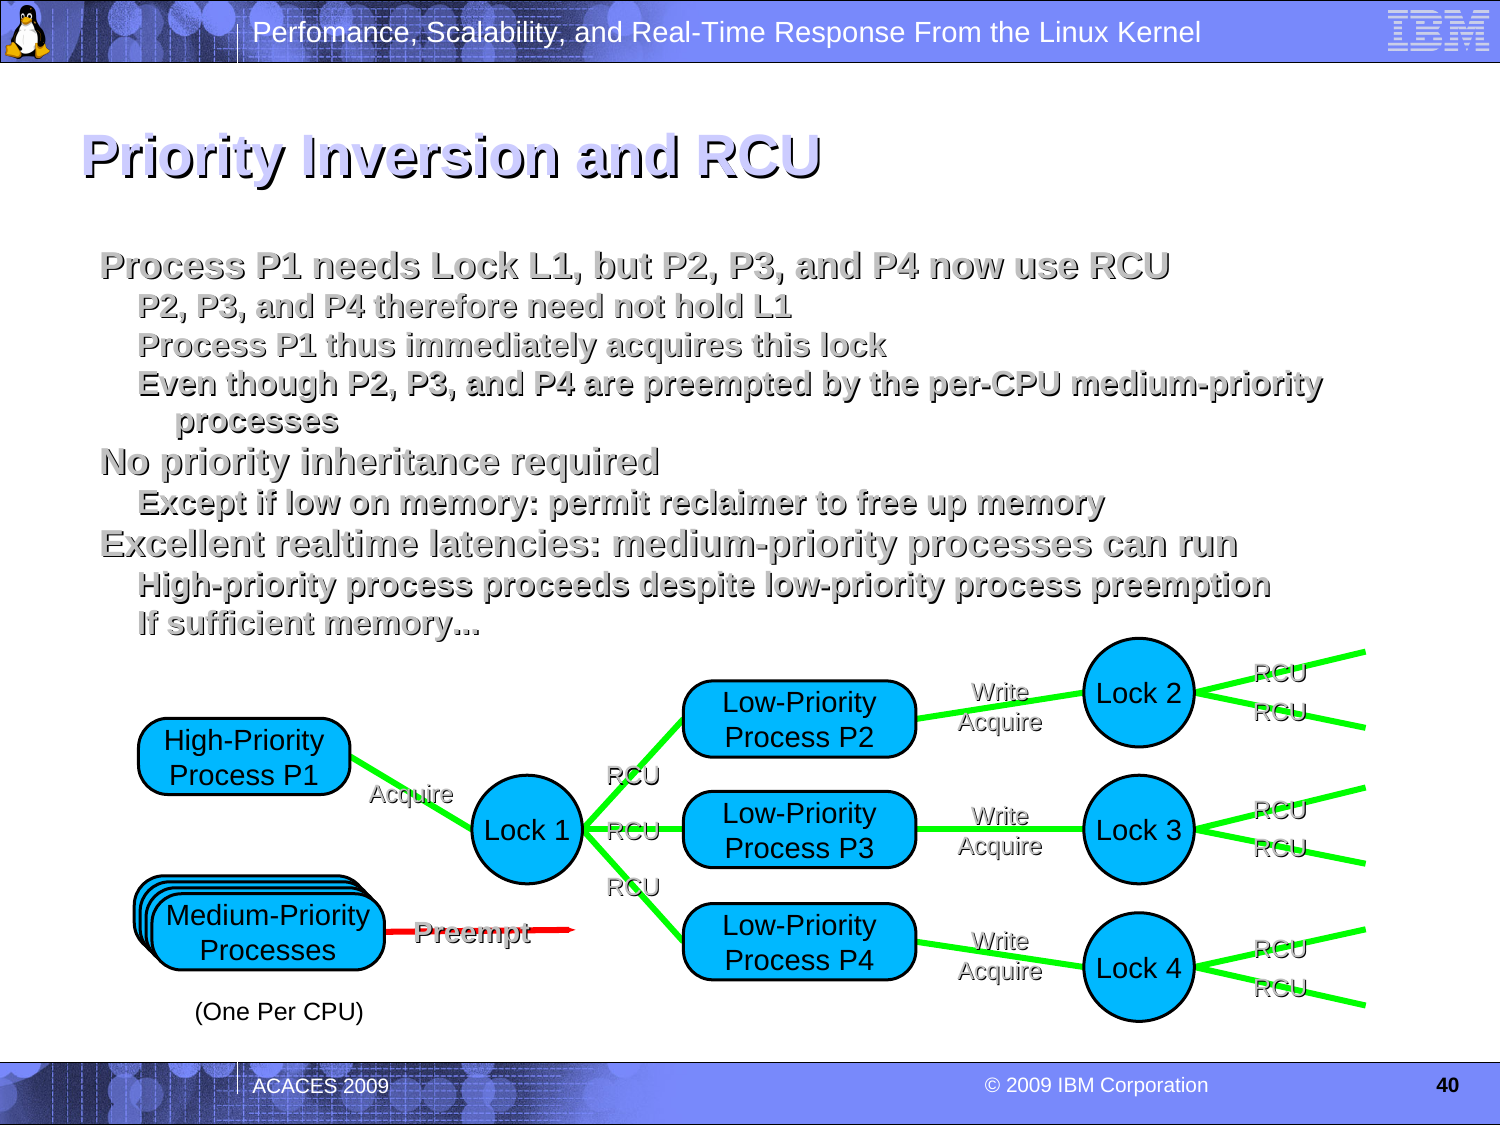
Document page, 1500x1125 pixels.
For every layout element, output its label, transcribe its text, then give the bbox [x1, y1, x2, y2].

text_box Medium-Priority Processes [134, 875, 361, 946]
text_box Medium-Priority Processes [151, 893, 385, 970]
title Priority Inversion and RCU [79, 116, 1433, 199]
text_box High-Priority Process P1 [138, 718, 350, 795]
text_box Lock 3 [1083, 775, 1195, 884]
text_box Lock 4 [1083, 912, 1195, 1022]
text_box Low-Priority Process P4 [683, 903, 916, 980]
text_box Medium-Priority Processes [140, 881, 367, 952]
text_box (One Per CPU) [179, 988, 380, 1032]
list Process P1 needs Lock L1, but P2, P3, and P4 now use RCU P2, P3, and P4 therefore need not hold L1 Process P1 thus immediately acquires this lock Even though P2, P3, and P4 are preempted by the per-CPU medium-priority processes No priority inheritance required Except if low on memory: permit reclaimer to free up memory Excellent realtime latencies: medium-priority processes can run High-priority process proceeds despite low-priority process preemption If sufficient memory... [99, 244, 1389, 975]
text_box Low-Priority Process P2 [683, 680, 916, 758]
text_box Medium-Priority Processes [146, 887, 372, 958]
text_box Low-Priority Process P3 [683, 791, 916, 868]
text_box Lock 2 [1083, 638, 1195, 747]
picture [0, 1063, 1500, 1124]
picture [1, 1, 1500, 62]
text_box Lock 1 [471, 775, 583, 884]
